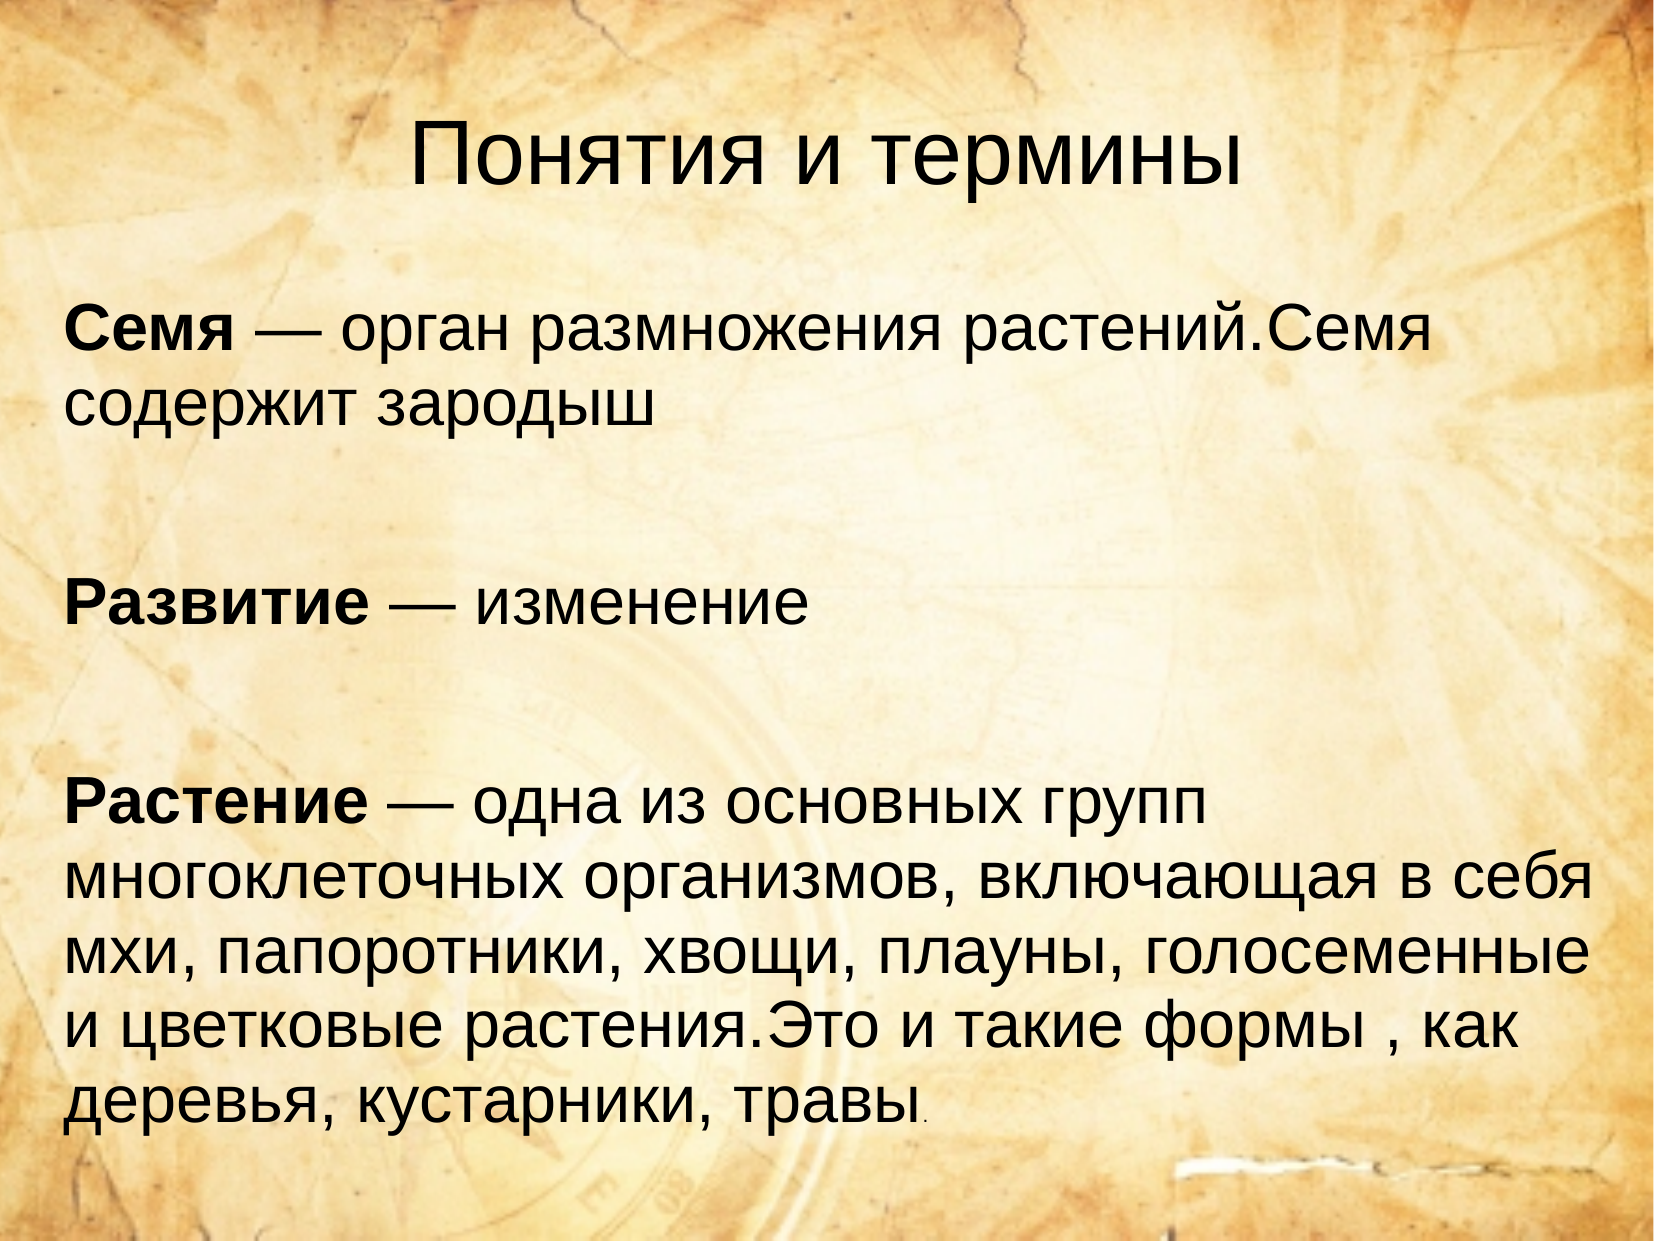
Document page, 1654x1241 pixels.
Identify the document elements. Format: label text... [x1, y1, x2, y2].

title Понятия и термины [82, 49, 1571, 257]
picture [0, 0, 1654, 1241]
text_box Семя — орган размножения растений.Семя содержит зародыш Развитие — изменение Растение — одна из основных групп многоклеточных организмов, включающая в себя мхи, папоротники, хвощи, плауны, голосеменные и цветковые растения.Это и такие формы , как деревья, кустарники, травы. [48, 282, 1619, 1193]
